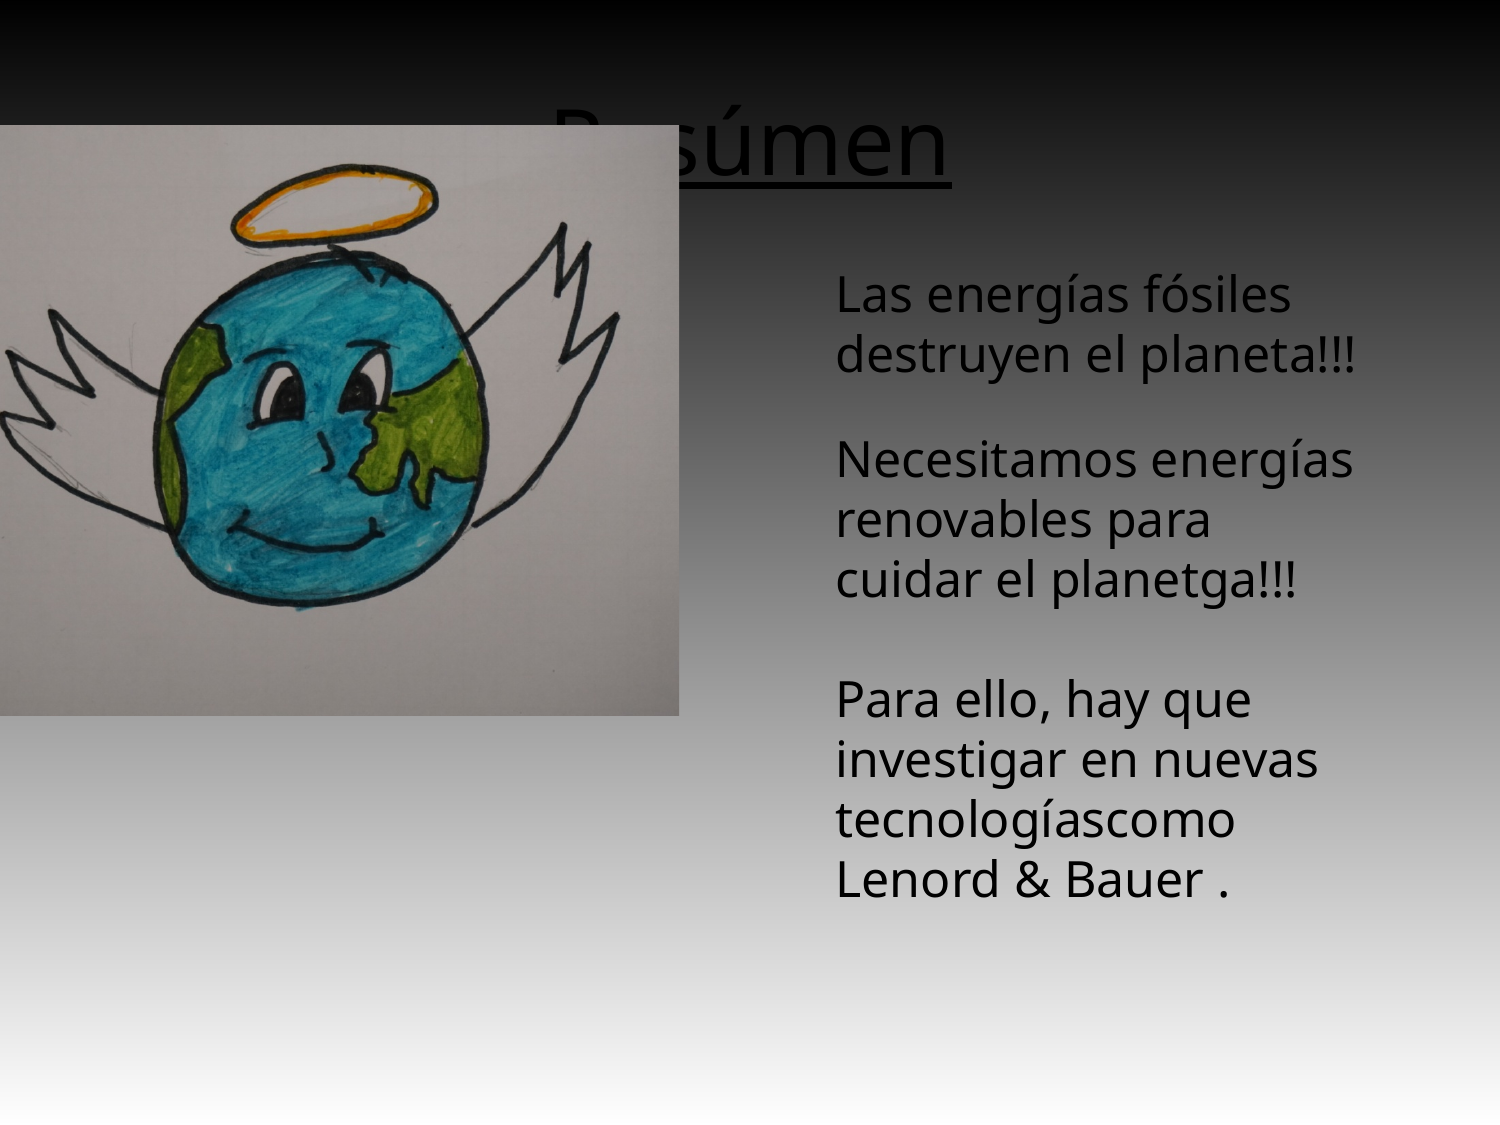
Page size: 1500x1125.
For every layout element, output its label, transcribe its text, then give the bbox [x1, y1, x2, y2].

title Resúmen [75, 45, 1425, 233]
text_box Las energías fósiles destruyen el planeta!!! Necesitamos energías renovables para cuidar el planetga!!! Para ello, hay que investigar en nuevas tecnologíascomo Lenord & Bauer . [820, 255, 1376, 916]
picture [0, 125, 680, 716]
